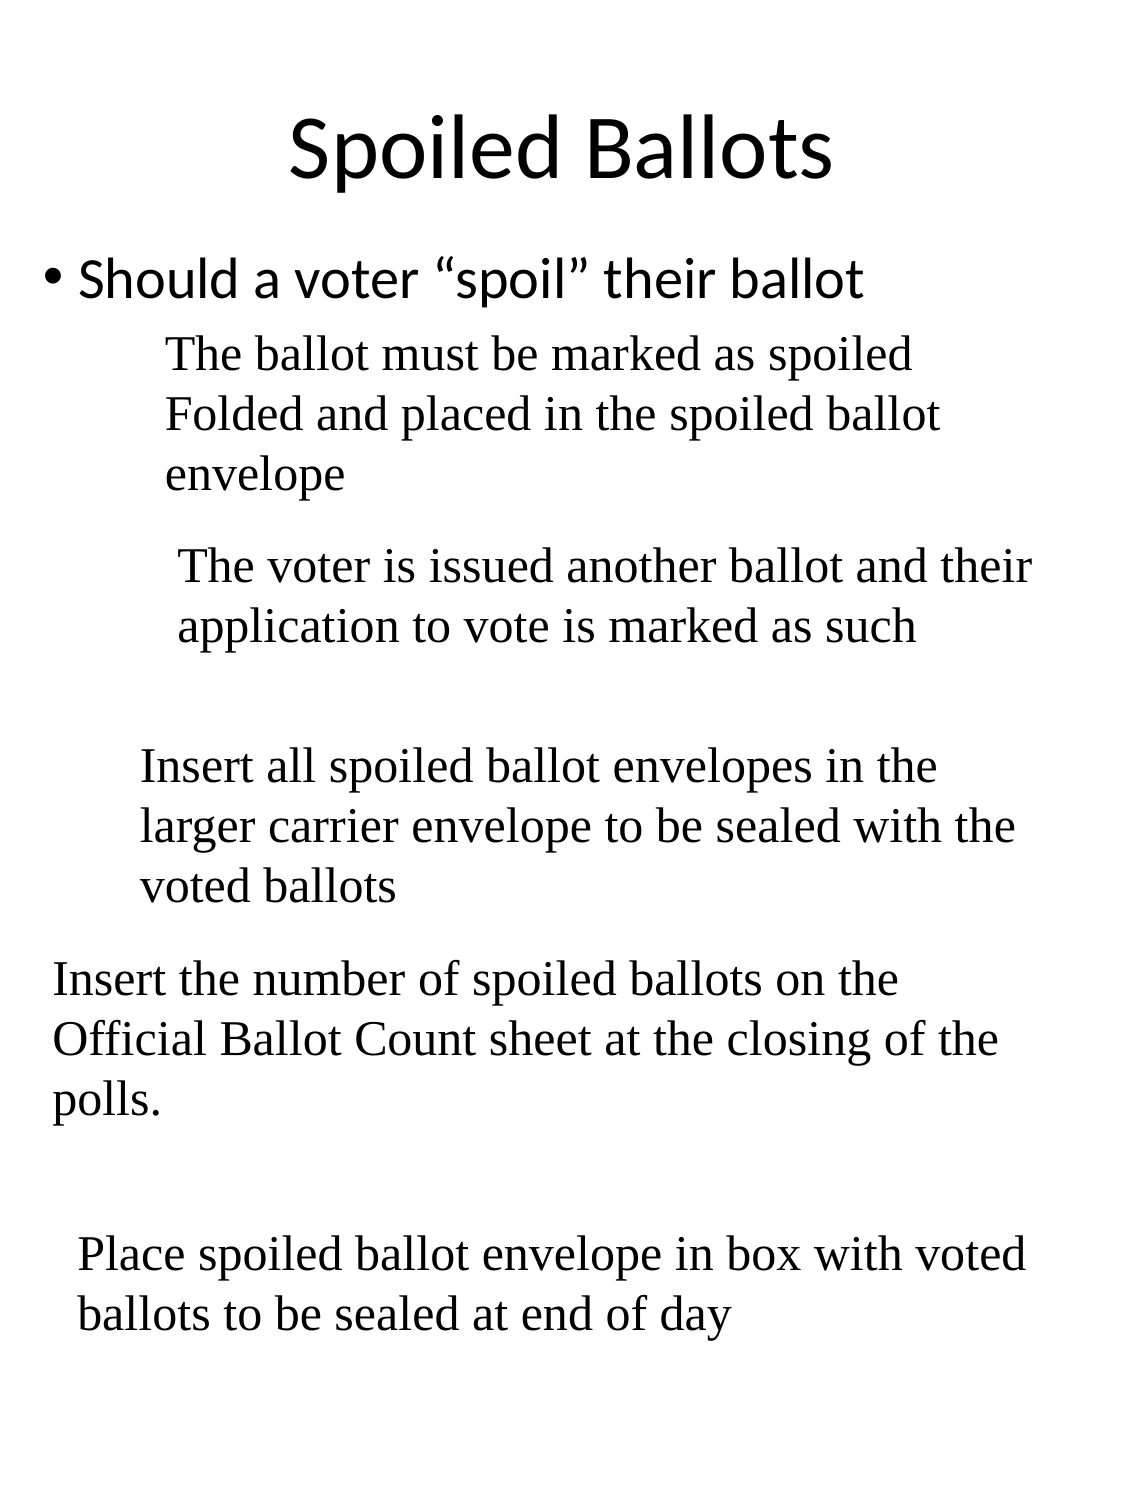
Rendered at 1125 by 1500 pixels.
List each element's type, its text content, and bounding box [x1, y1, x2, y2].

text_box Insert all spoiled ballot envelopes in the larger carrier envelope to be sealed with the voted ballots [125, 724, 1075, 921]
text_box Spoiled Ballots [84, 78, 1041, 205]
text_box Insert the number of spoiled ballots on the Official Ballot Count sheet at the closing of the polls. [37, 937, 1063, 1133]
text_box Place spoiled ballot envelope in box with voted ballots to be sealed at end of day [62, 1212, 1063, 1348]
text_box The ballot must be marked as spoiled Folded and placed in the spoiled ballot envelope [149, 312, 1038, 508]
text_box The voter is issued another ballot and their application to vote is marked as such [162, 524, 1088, 661]
text_box Should a voter “spoil” their ballot [28, 233, 1097, 325]
